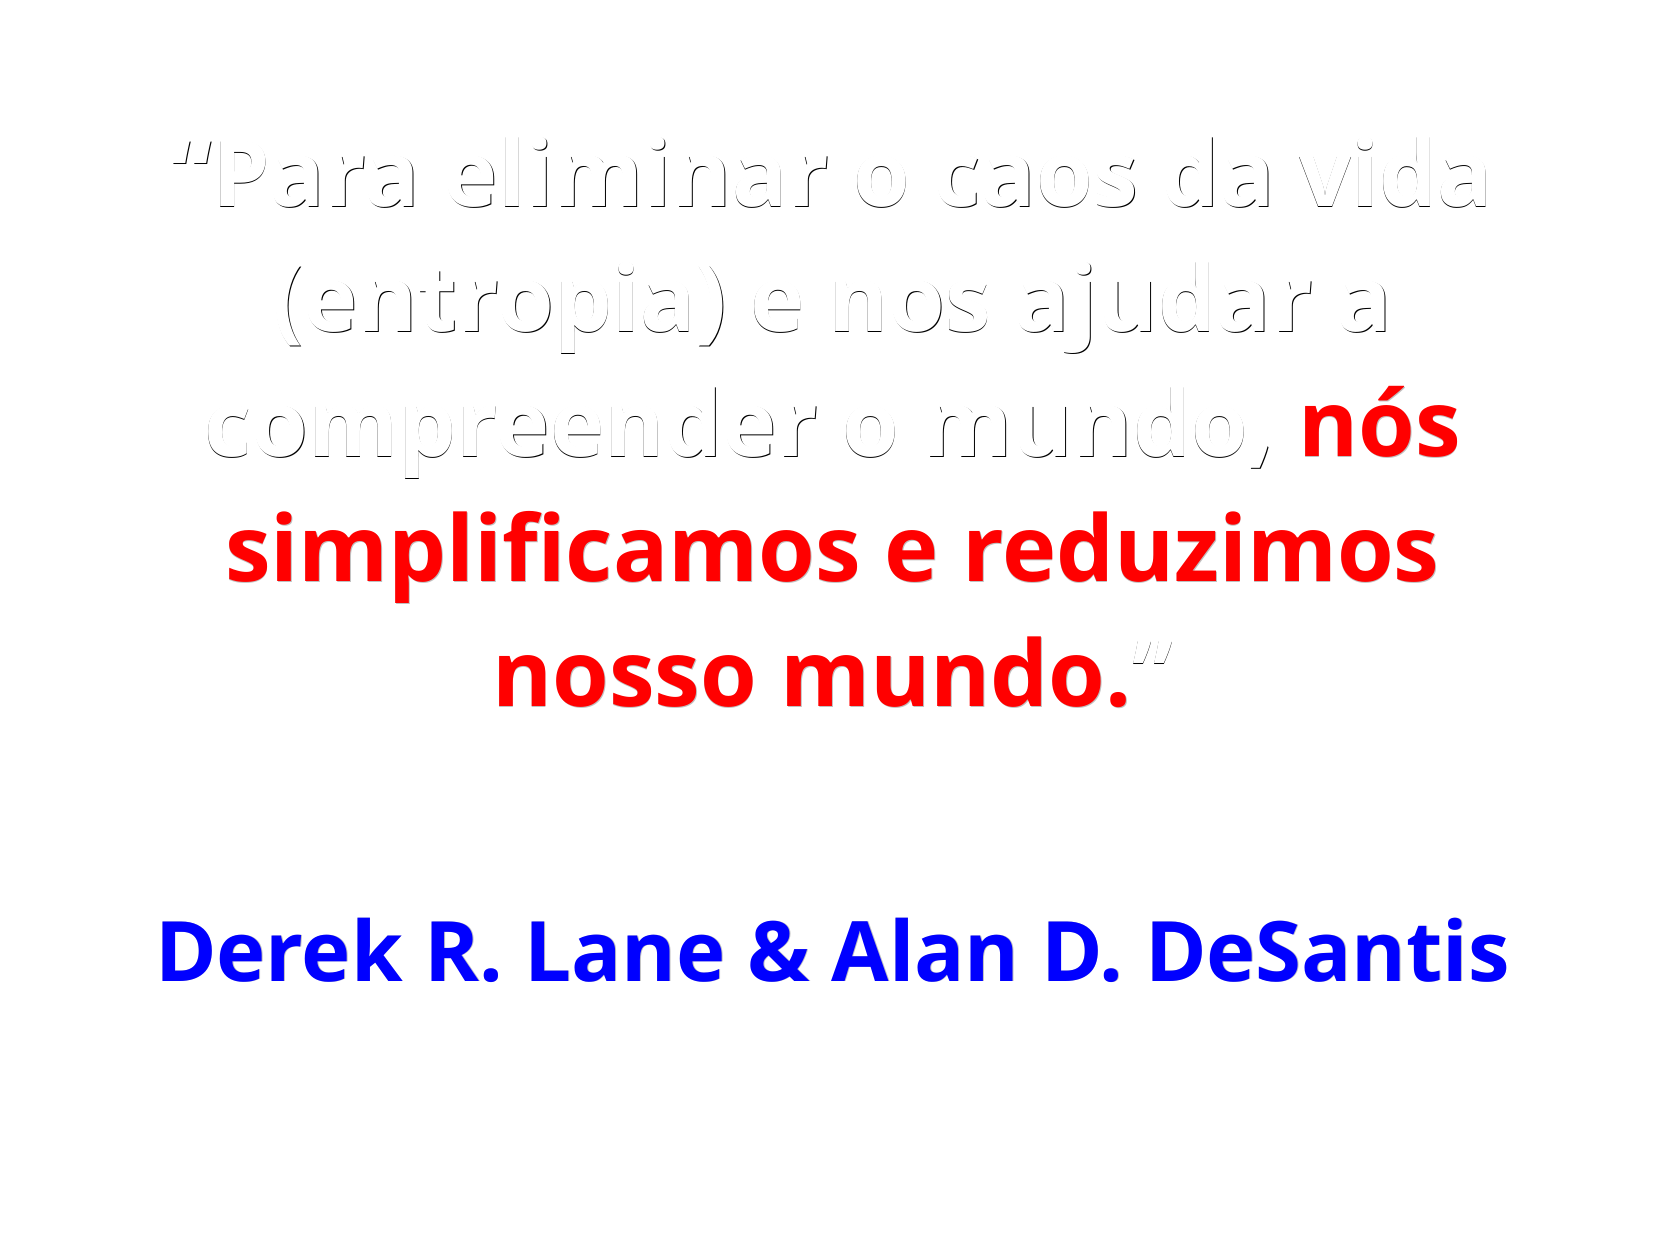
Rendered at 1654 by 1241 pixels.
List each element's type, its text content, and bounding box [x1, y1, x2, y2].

subtitle “Para eliminar o caos da vida (entropia) e nos ajudar a compreender o mundo, nós simplificamos e reduzimos nosso mundo.” Derek R. Lane & Alan D. DeSantis [88, 58, 1577, 1119]
